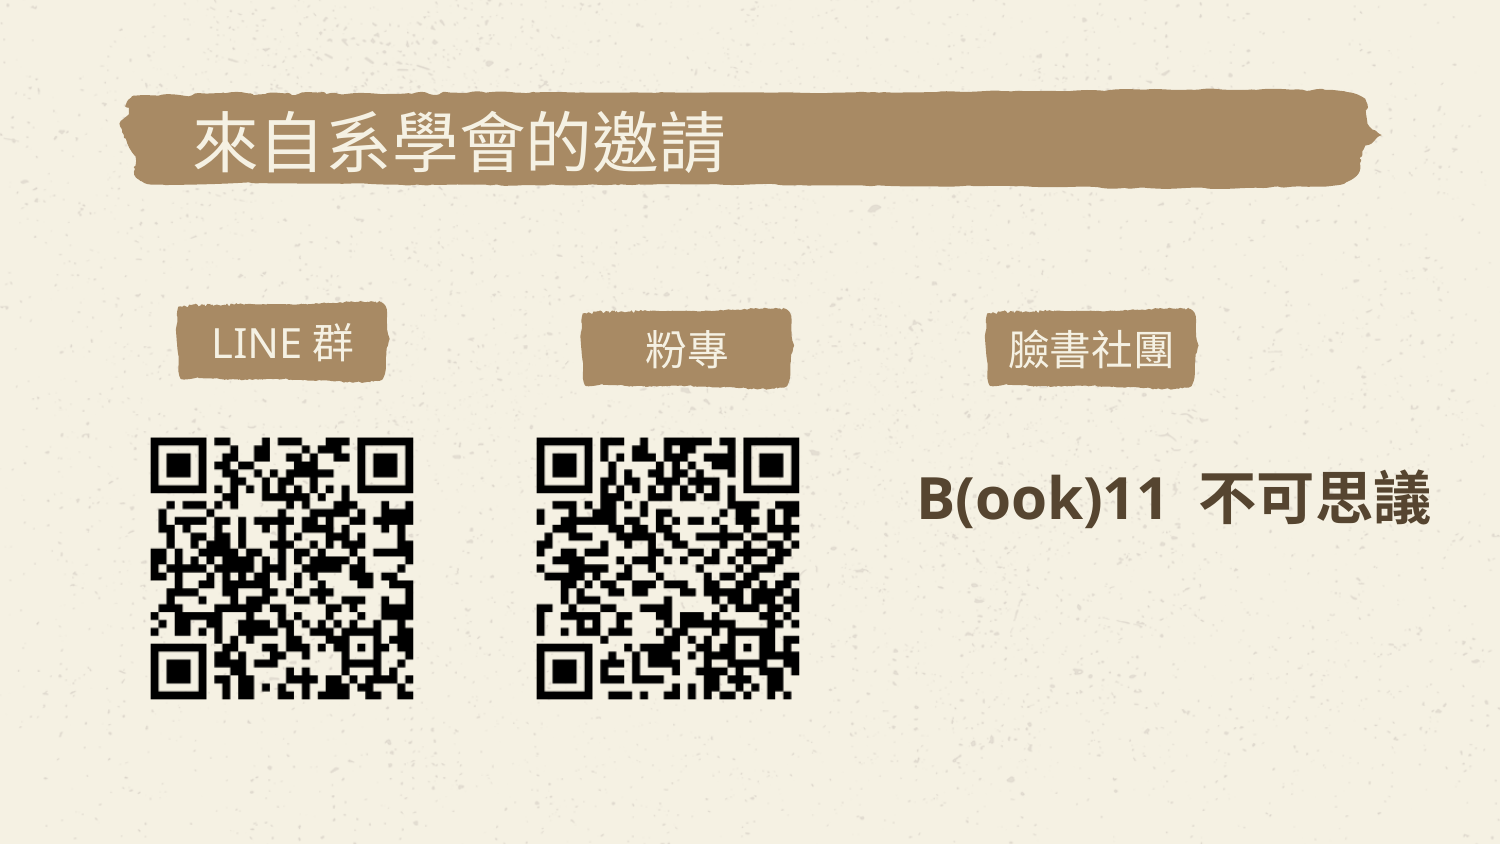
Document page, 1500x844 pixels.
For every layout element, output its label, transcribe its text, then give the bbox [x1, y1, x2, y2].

text_box LINE群 [175, 301, 390, 383]
text_box 臉書社團 [984, 307, 1199, 390]
text_box 粉專 [580, 307, 795, 390]
picture [0, 0, 1500, 844]
text_box B(ook)11 不可思議 [901, 454, 1484, 539]
text_box 來自系學會的邀請 [177, 93, 945, 189]
